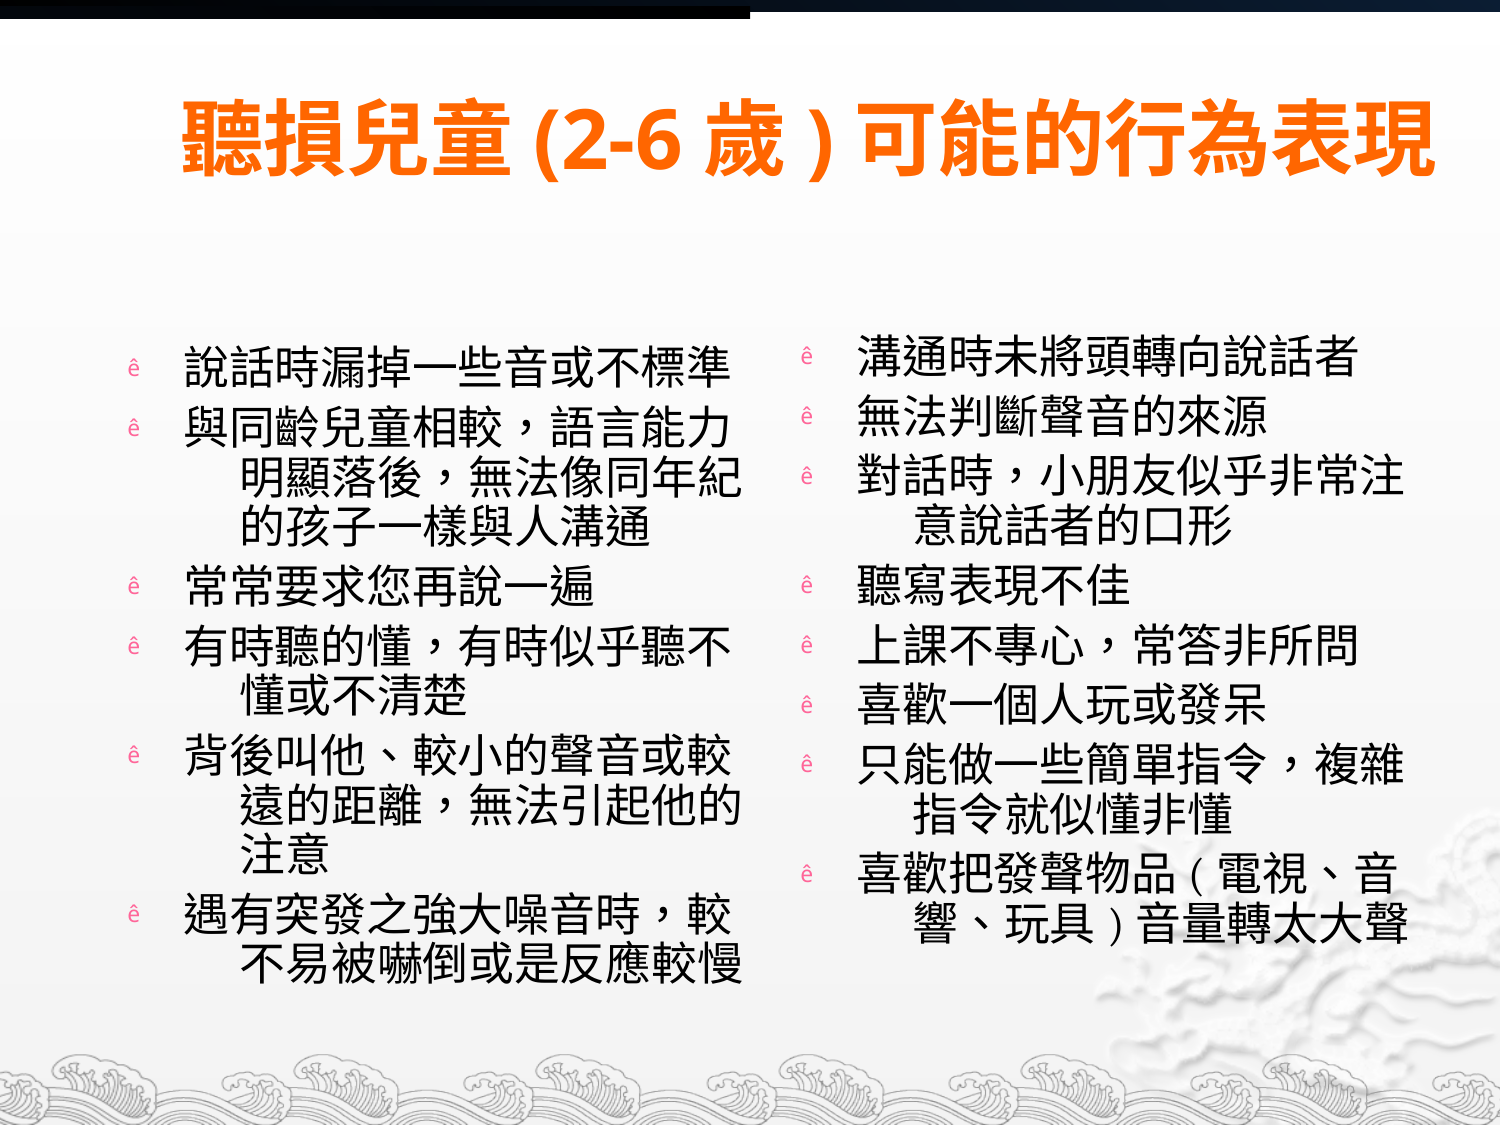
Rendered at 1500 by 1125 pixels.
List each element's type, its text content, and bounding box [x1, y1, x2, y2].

list 溝通時未將頭轉向說話者 無法判斷聲音的來源 對話時，小朋友似乎非常注意說話者的口形 聽寫表現不佳 上課不專心，常答非所問 喜歡一個人玩或發呆 只能做一些簡單指令，複雜指令就似懂非懂 喜歡把發聲物品(電視、音響、玩具)音量轉太大聲 [785, 326, 1441, 1069]
title 聽損兒童(2-6歲)可能的行為表現 [117, 42, 1500, 231]
list 說話時漏掉一些音或不標準 與同齡兒童相較，語言能力明顯落後，無法像同年紀的孩子一樣與人溝通 常常要求您再說一遍 有時聽的懂，有時似乎聽不懂或不清楚 背後叫他、較小的聲音或較遠的距離，無法引起他的注意 遇有突發之強大噪音時，較不易被嚇倒或是反應較慢 [112, 338, 767, 1081]
